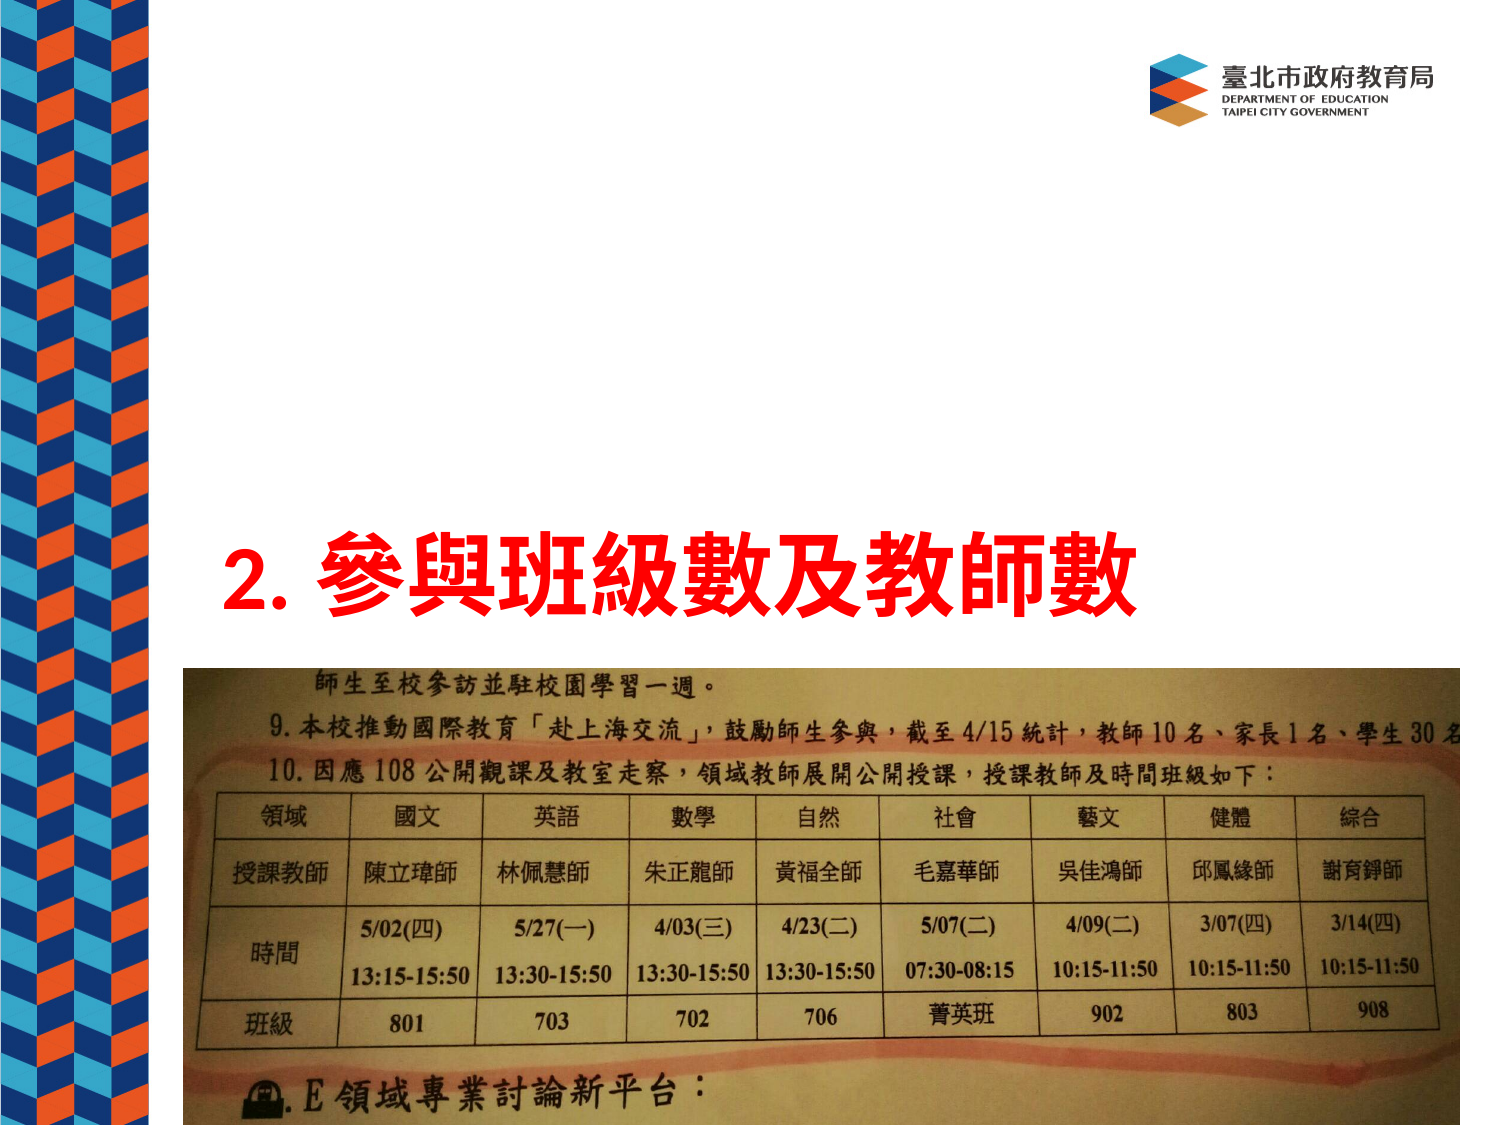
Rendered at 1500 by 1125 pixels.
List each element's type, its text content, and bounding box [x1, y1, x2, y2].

title 2.參與班級數及教師數 [102, 0, 1397, 314]
list 【1】參與班級數：23班 【2】教師數：行政人員---18人 領域教師---10人 教學輔導教師---4人 [102, 314, 1397, 999]
picture [183, 668, 1460, 1125]
